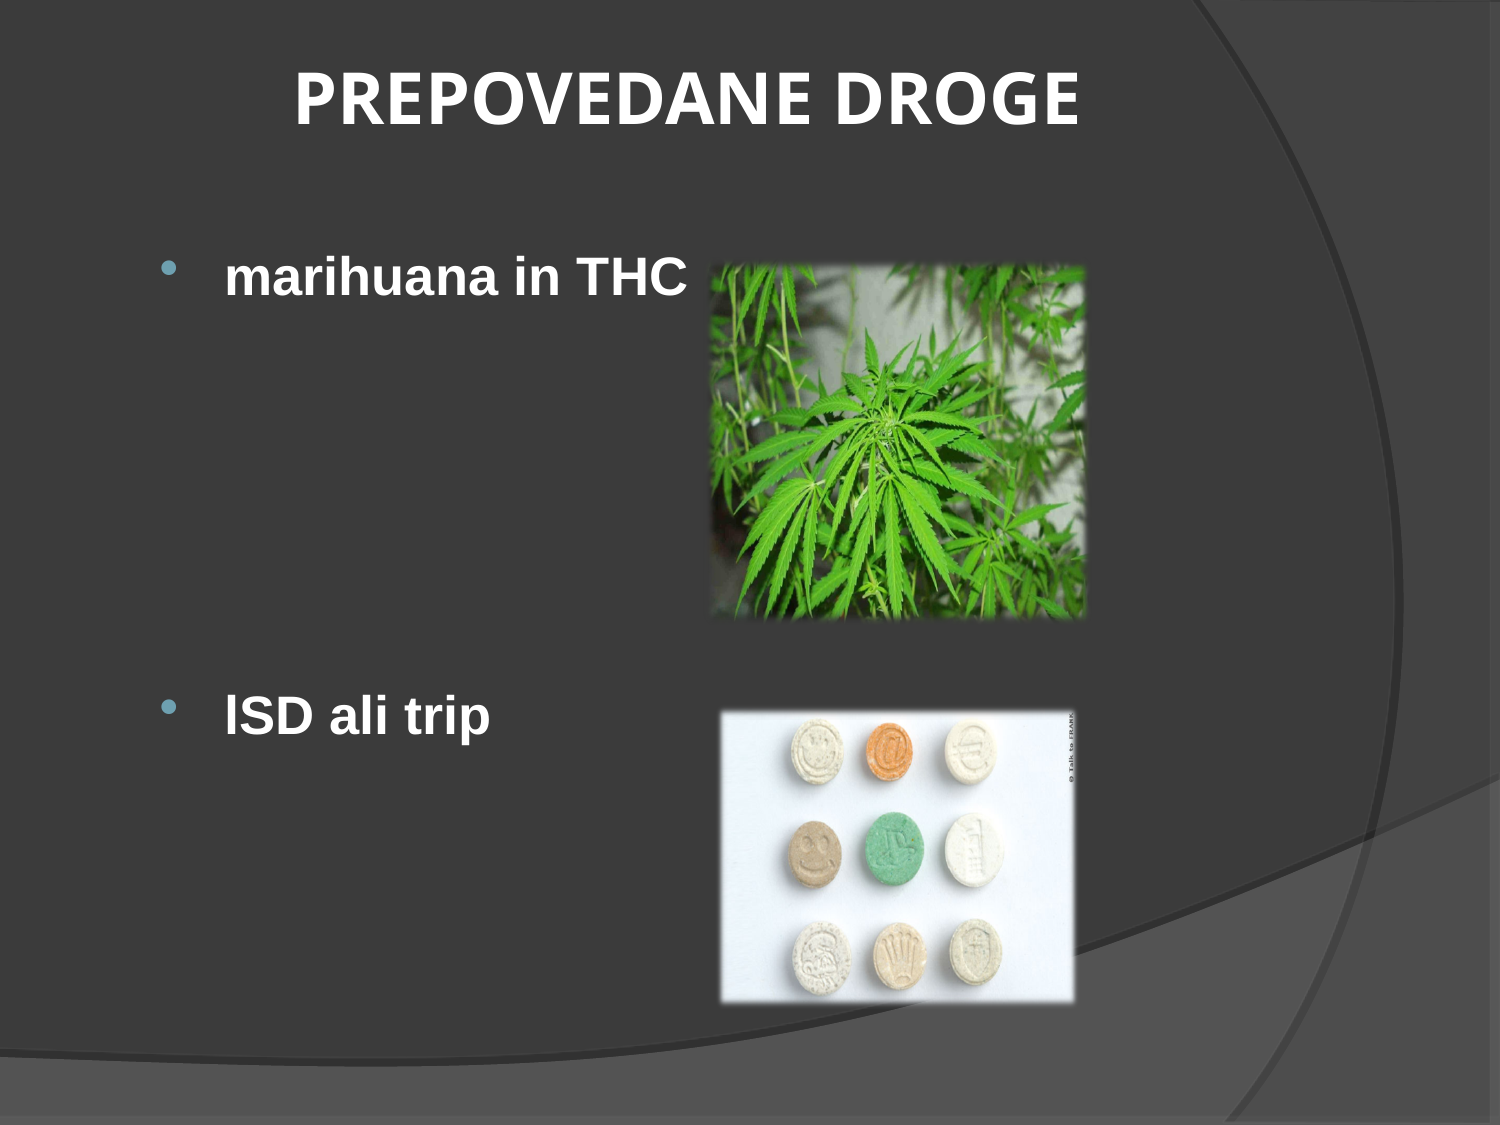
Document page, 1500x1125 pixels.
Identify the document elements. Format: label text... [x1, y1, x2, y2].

picture [714, 704, 1080, 1009]
picture [703, 257, 1092, 625]
title PREPOVEDANE DROGE [75, 45, 1300, 233]
list marihuana in THC lSD ali trip [140, 246, 1407, 1090]
